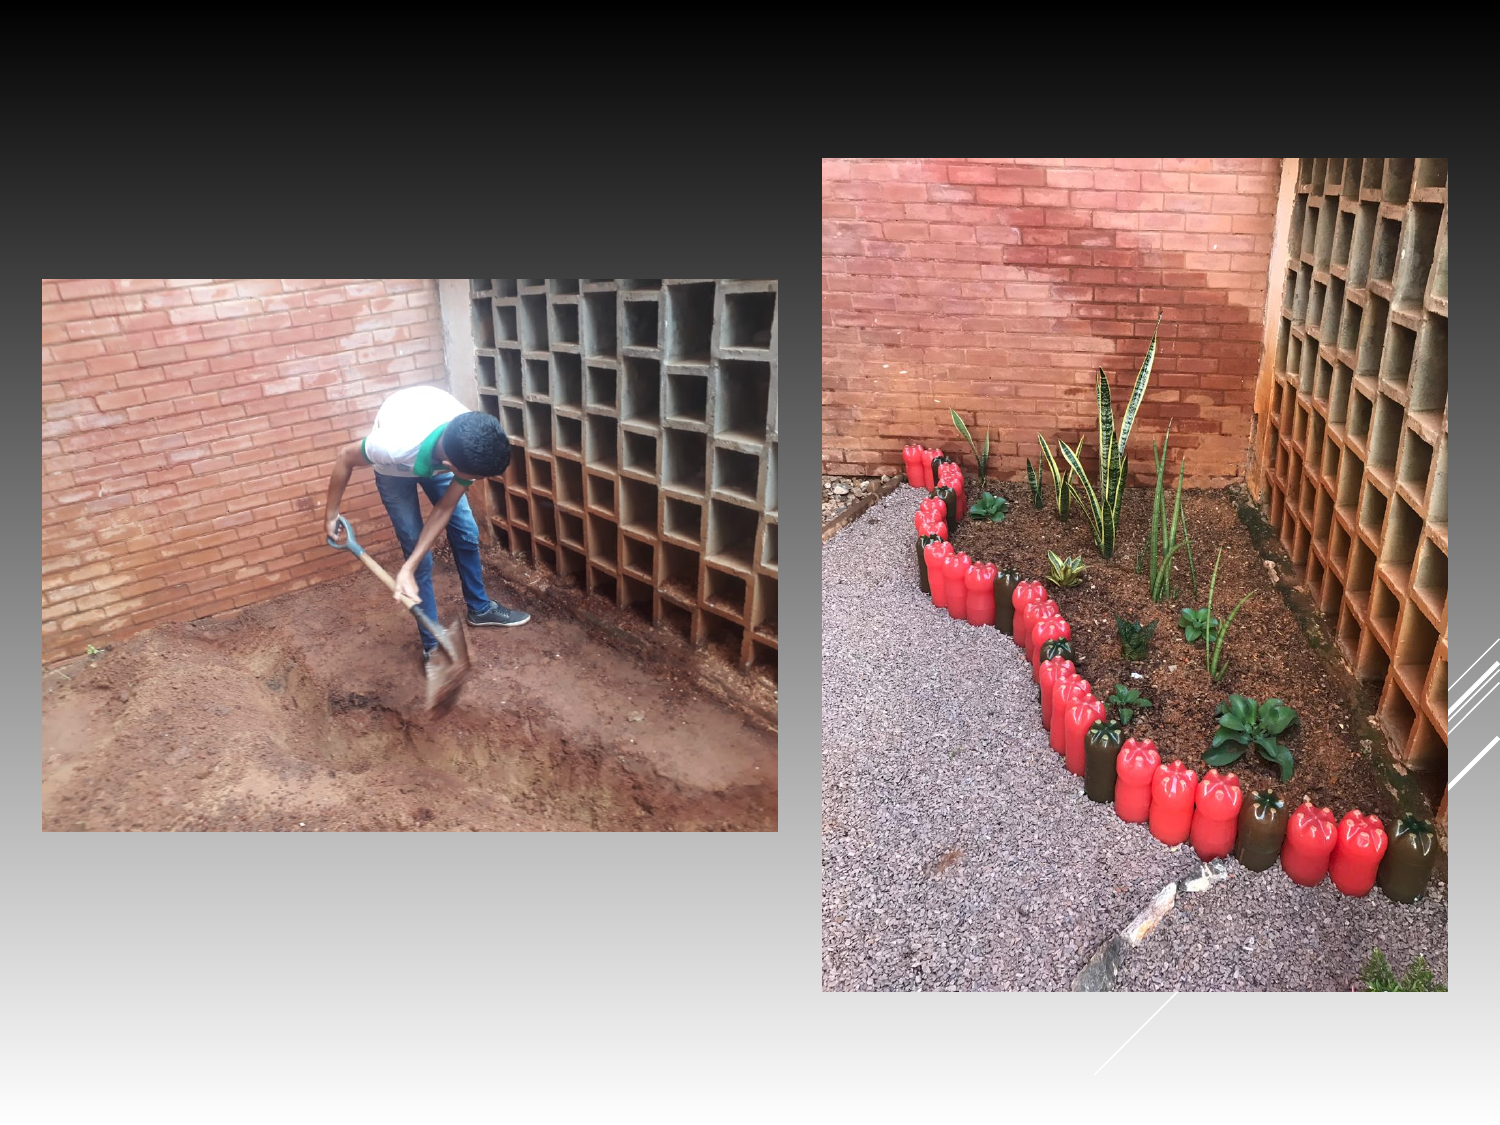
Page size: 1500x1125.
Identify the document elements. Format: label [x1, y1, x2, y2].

picture [822, 158, 1448, 992]
picture [42, 279, 778, 832]
